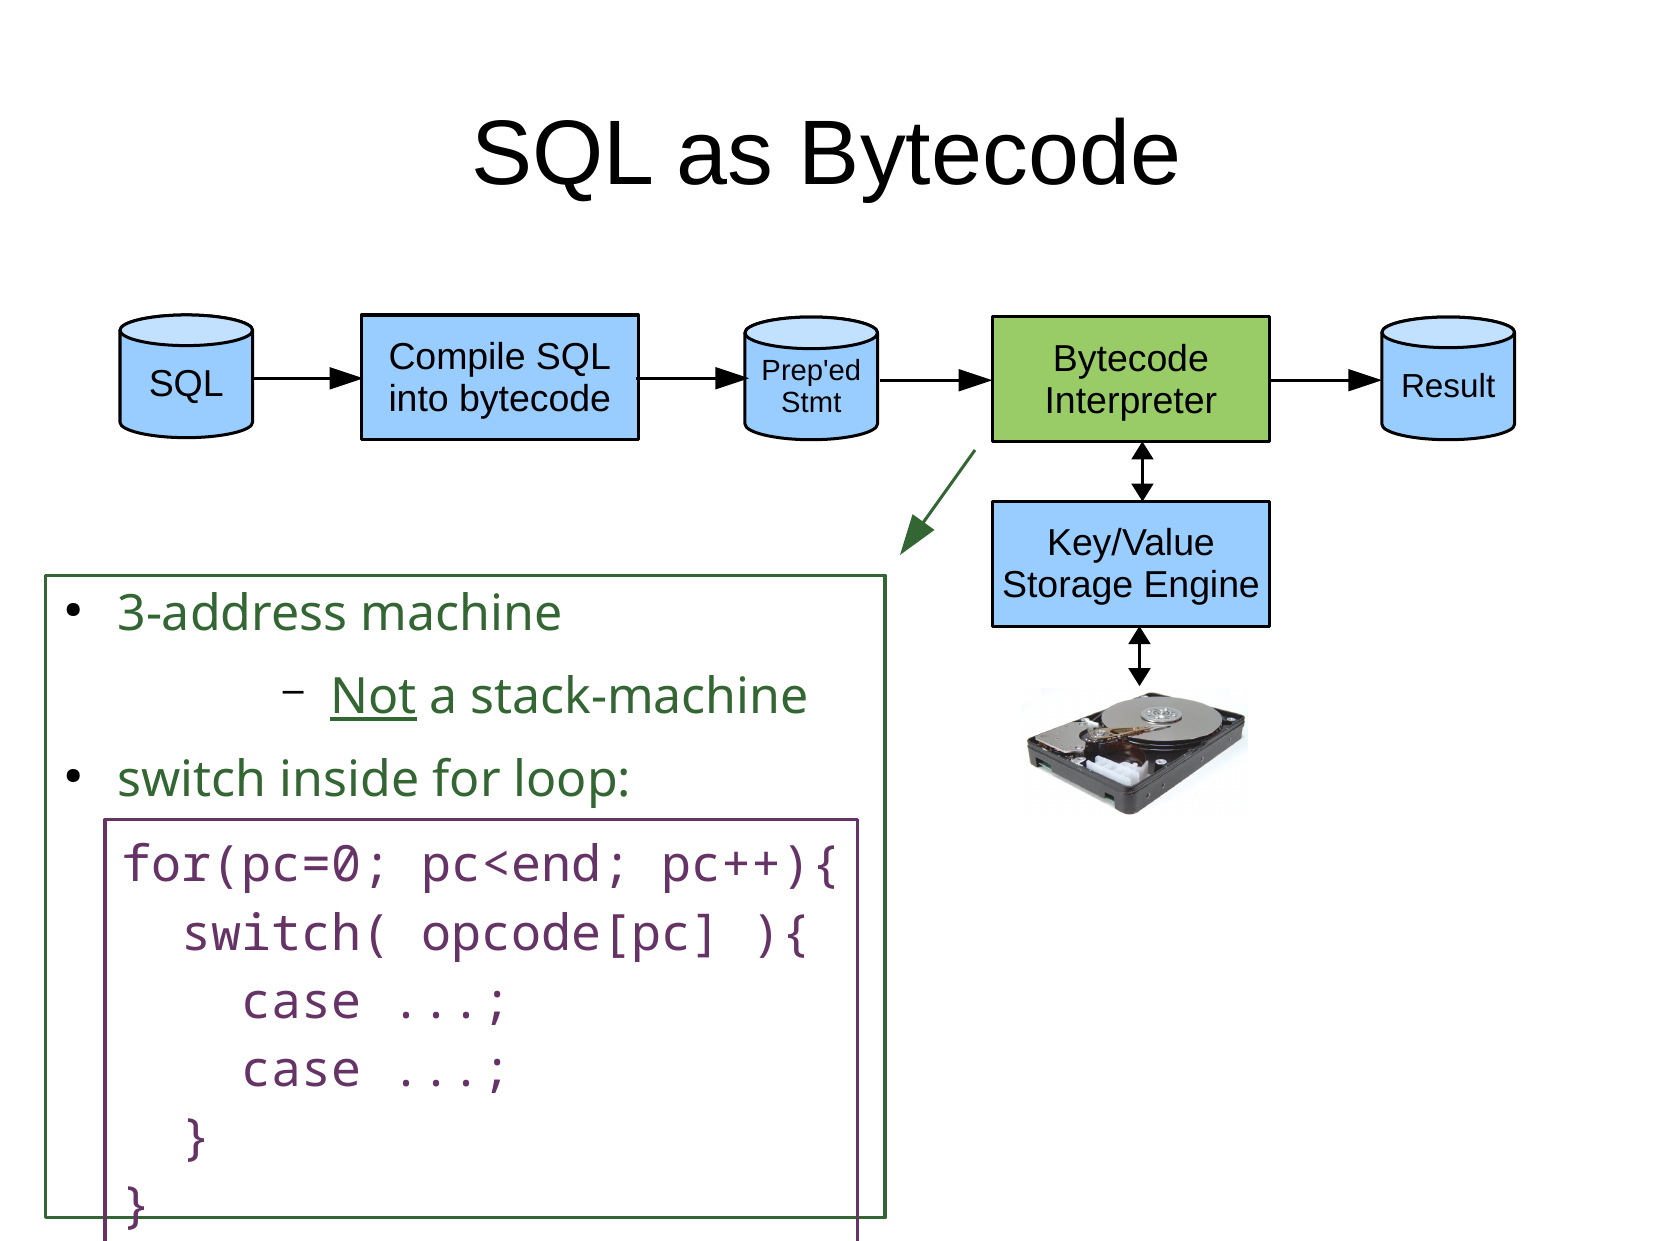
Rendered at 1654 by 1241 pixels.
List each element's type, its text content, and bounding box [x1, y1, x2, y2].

title SQL as Bytecode [82, 49, 1571, 257]
text_box Prep'ed Stmt [744, 333, 878, 440]
text_box Compile SQL into bytecode [361, 315, 639, 440]
text_box Bytecode Interpreter [992, 316, 1270, 442]
text_box SQL [120, 332, 253, 438]
picture [1022, 688, 1248, 817]
text_box Result [1381, 333, 1515, 440]
text_box for(pc=0; pc<end; pc++){ switch( opcode[pc] ){ case ...; case ...; } } [105, 819, 689, 1183]
list 3-address machine Not a stack-machine switch inside for loop: [107, 821, 856, 1218]
list 3-address machine Not a stack-machine switch inside for loop: [45, 575, 886, 1218]
text_box Key/Value Storage Engine [992, 501, 1270, 627]
